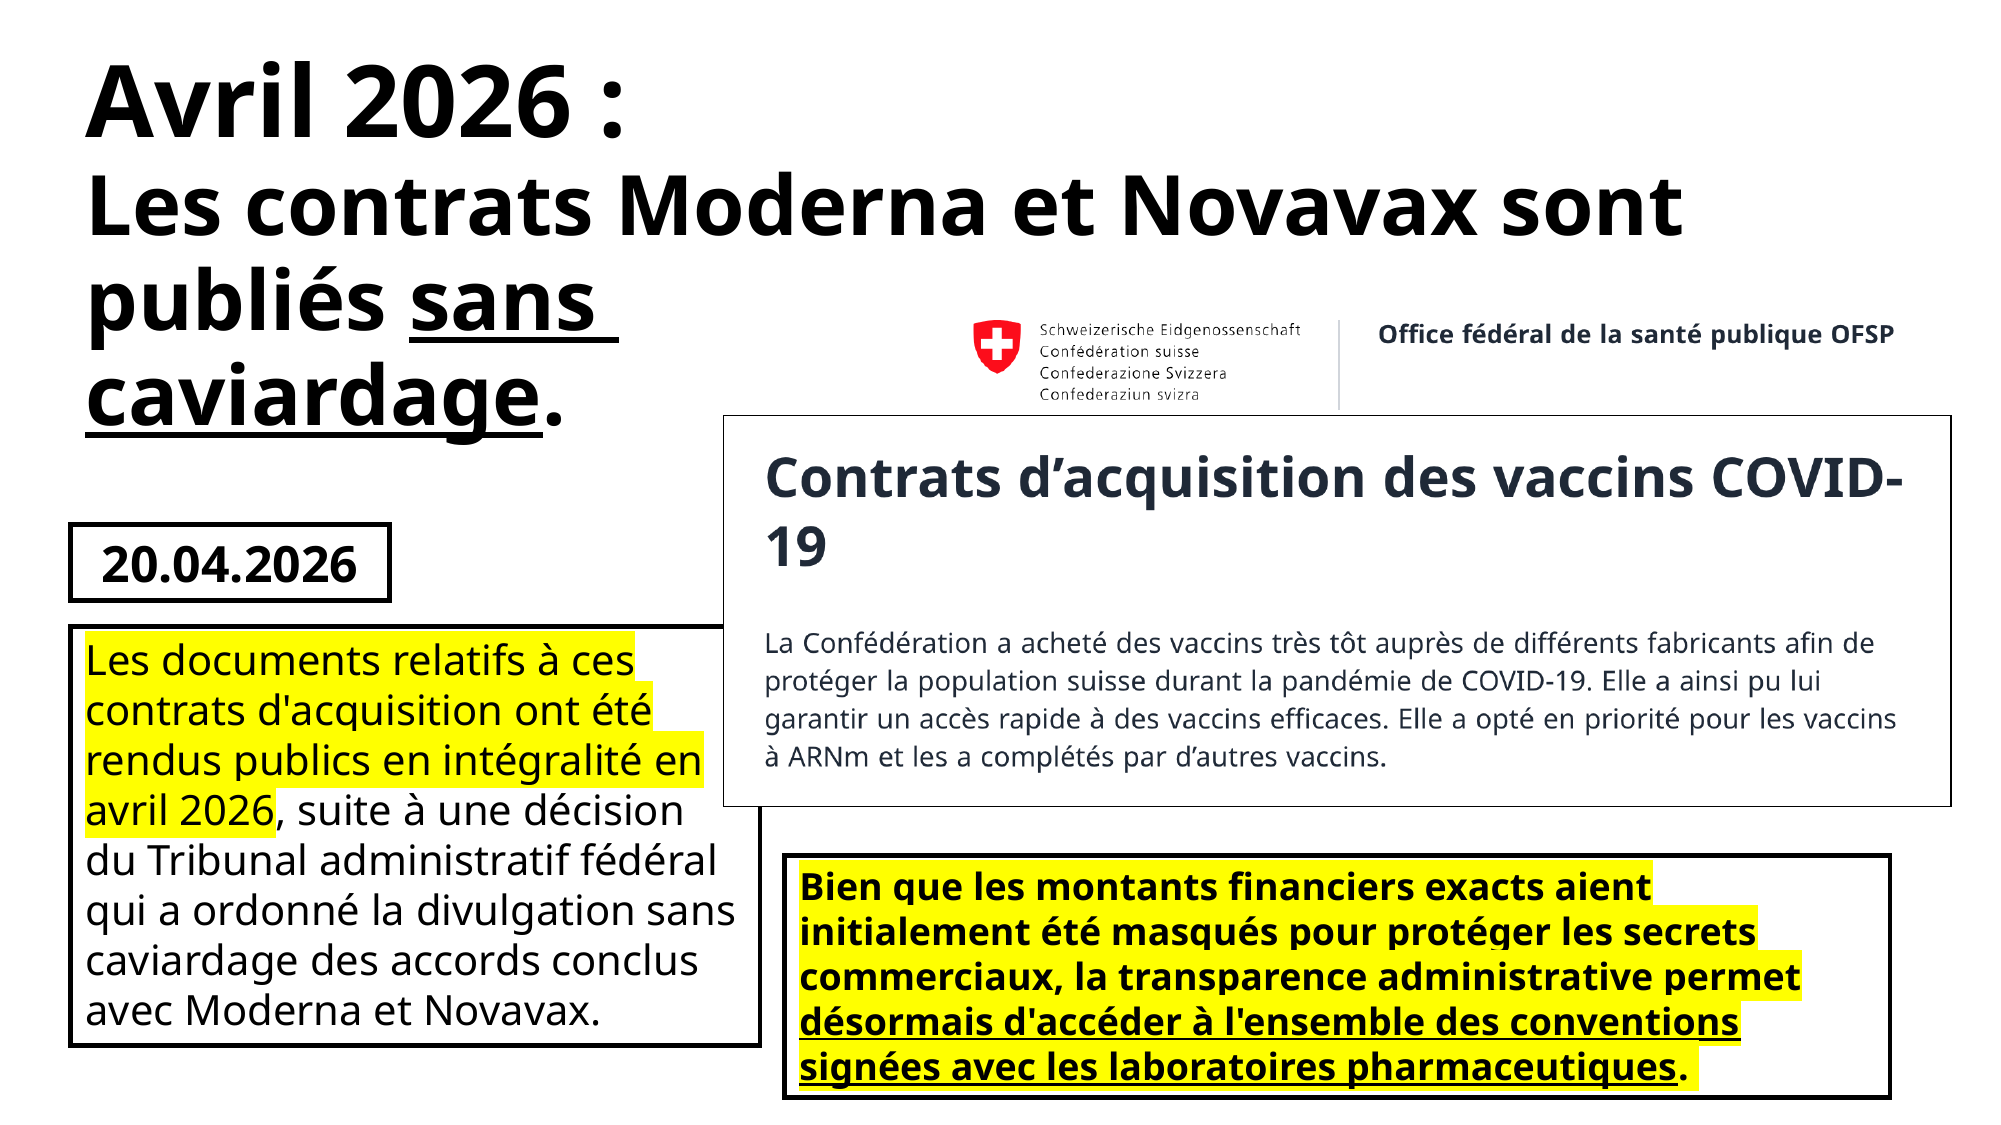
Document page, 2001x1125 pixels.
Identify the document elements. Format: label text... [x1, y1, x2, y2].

text_box Les documents relatifs à ces contrats d'acquisition ont été rendus publics en intégralité en avril 2026, suite à une décision du Tribunal administratif fédéral qui a ordonné la divulgation sans caviardage des accords conclus avec Moderna et Novavax. [70, 626, 760, 1046]
text_box 20.04.2026 [70, 524, 390, 601]
picture [950, 294, 1972, 440]
text_box Avril 2026 : Les contrats Moderna et Novavax sont publiés sans caviardage. [70, 54, 1951, 457]
text_box Bien que les montants financiers exacts aient initialement été masqués pour protéger les secrets commerciaux, la transparence administrative permet désormais d'accéder à l'ensemble des conventions signées avec les laboratoires pharmaceutiques. [784, 855, 1891, 1098]
picture [724, 416, 1951, 806]
